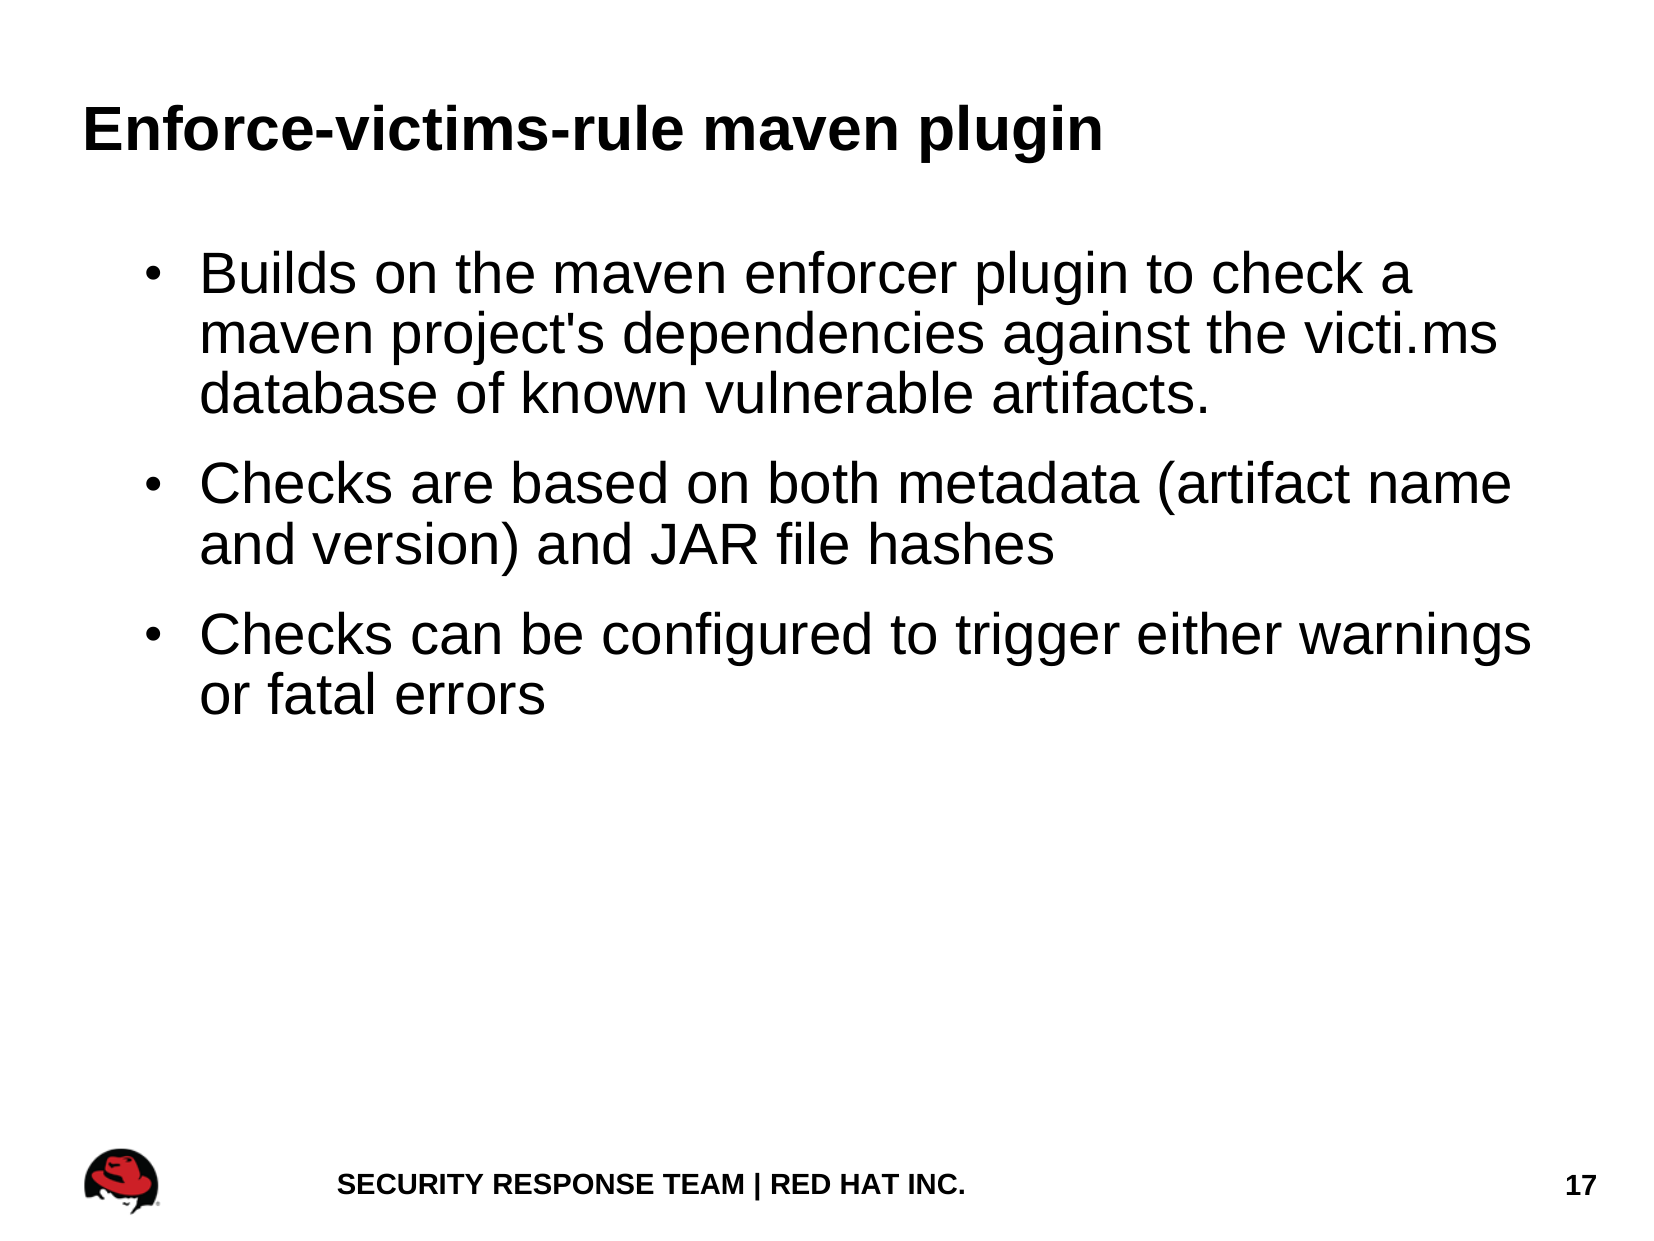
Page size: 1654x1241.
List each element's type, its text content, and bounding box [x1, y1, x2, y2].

title Enforce-victims-rule maven plugin [82, 37, 1571, 225]
list Builds on the maven enforcer plugin to check a maven project's dependencies against the victi.ms database of known vulnerable artifacts. Checks are based on both metadata (artifact name and version) and JAR file hashes Checks can be configured to trigger either warnings or fatal errors [86, 244, 1575, 732]
picture [83, 1146, 166, 1224]
